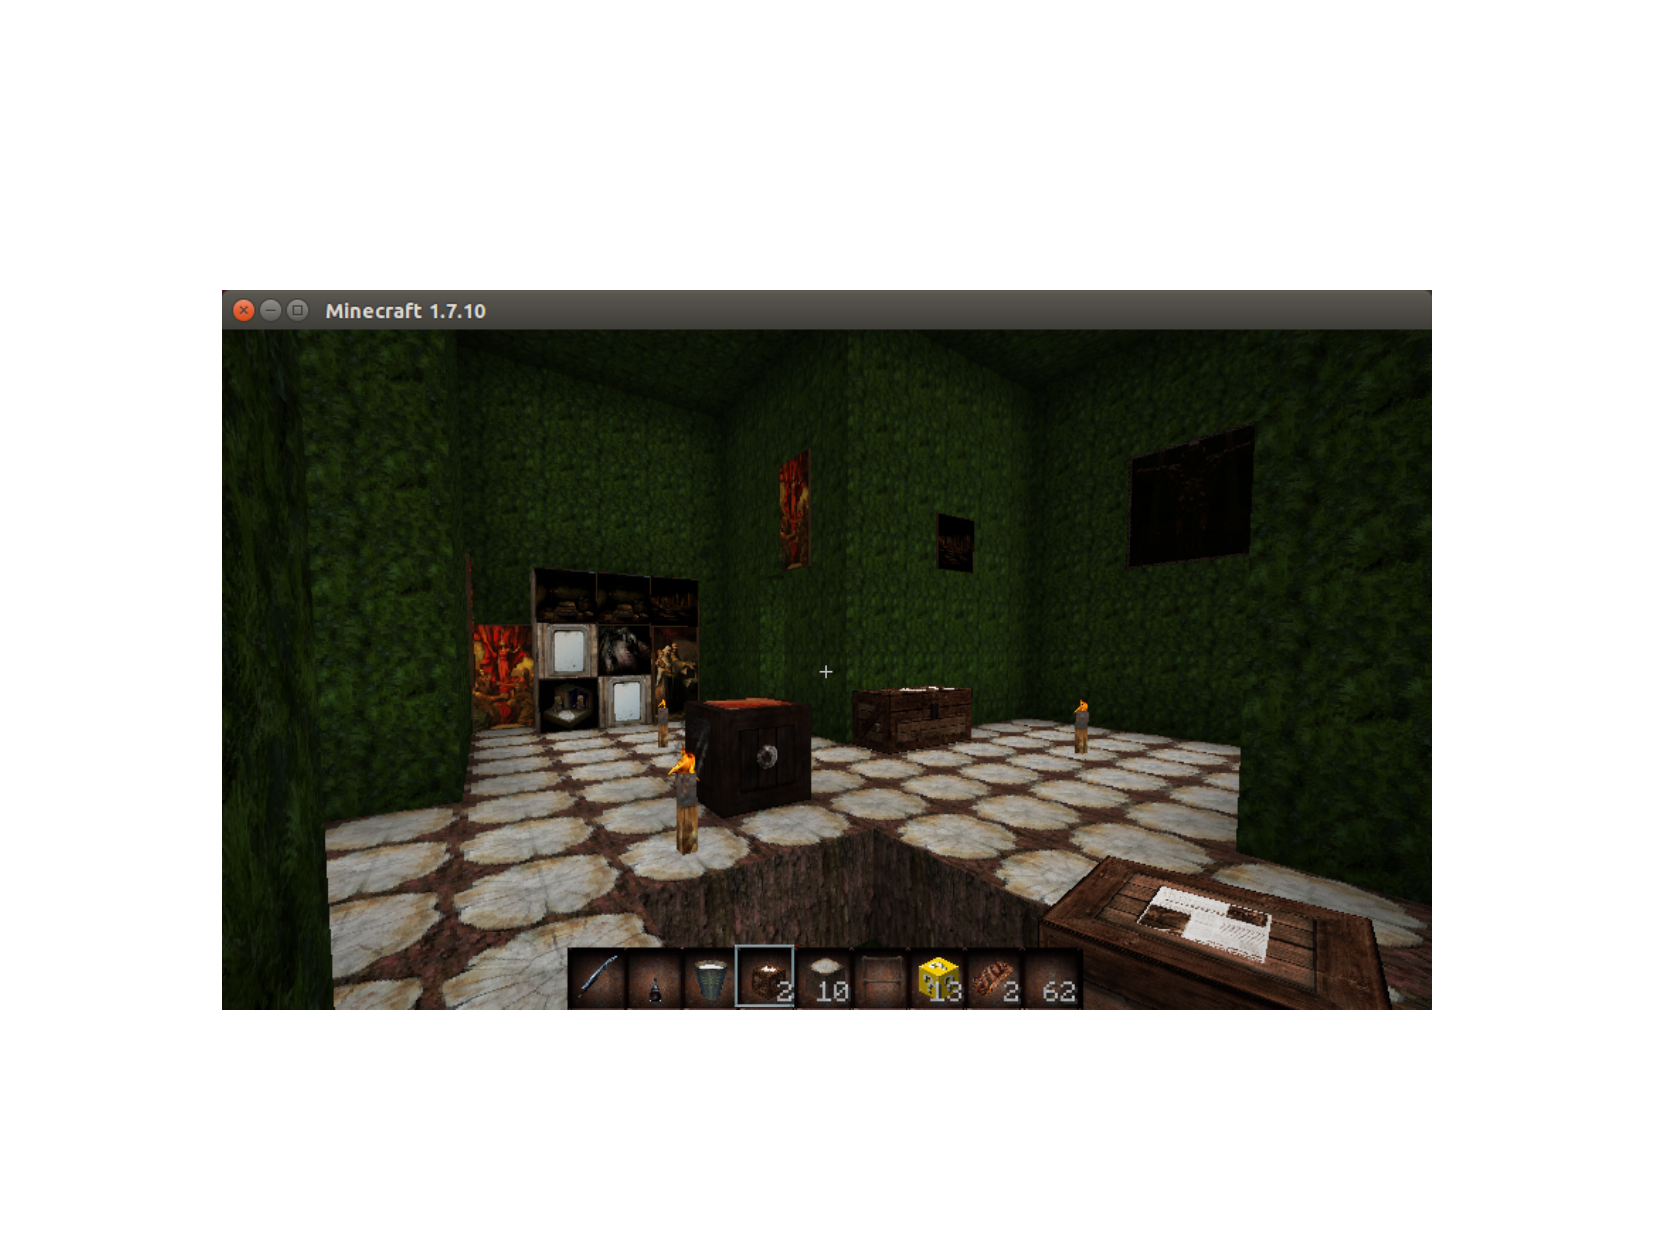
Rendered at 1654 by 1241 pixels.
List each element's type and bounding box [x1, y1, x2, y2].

picture [222, 290, 1432, 1010]
